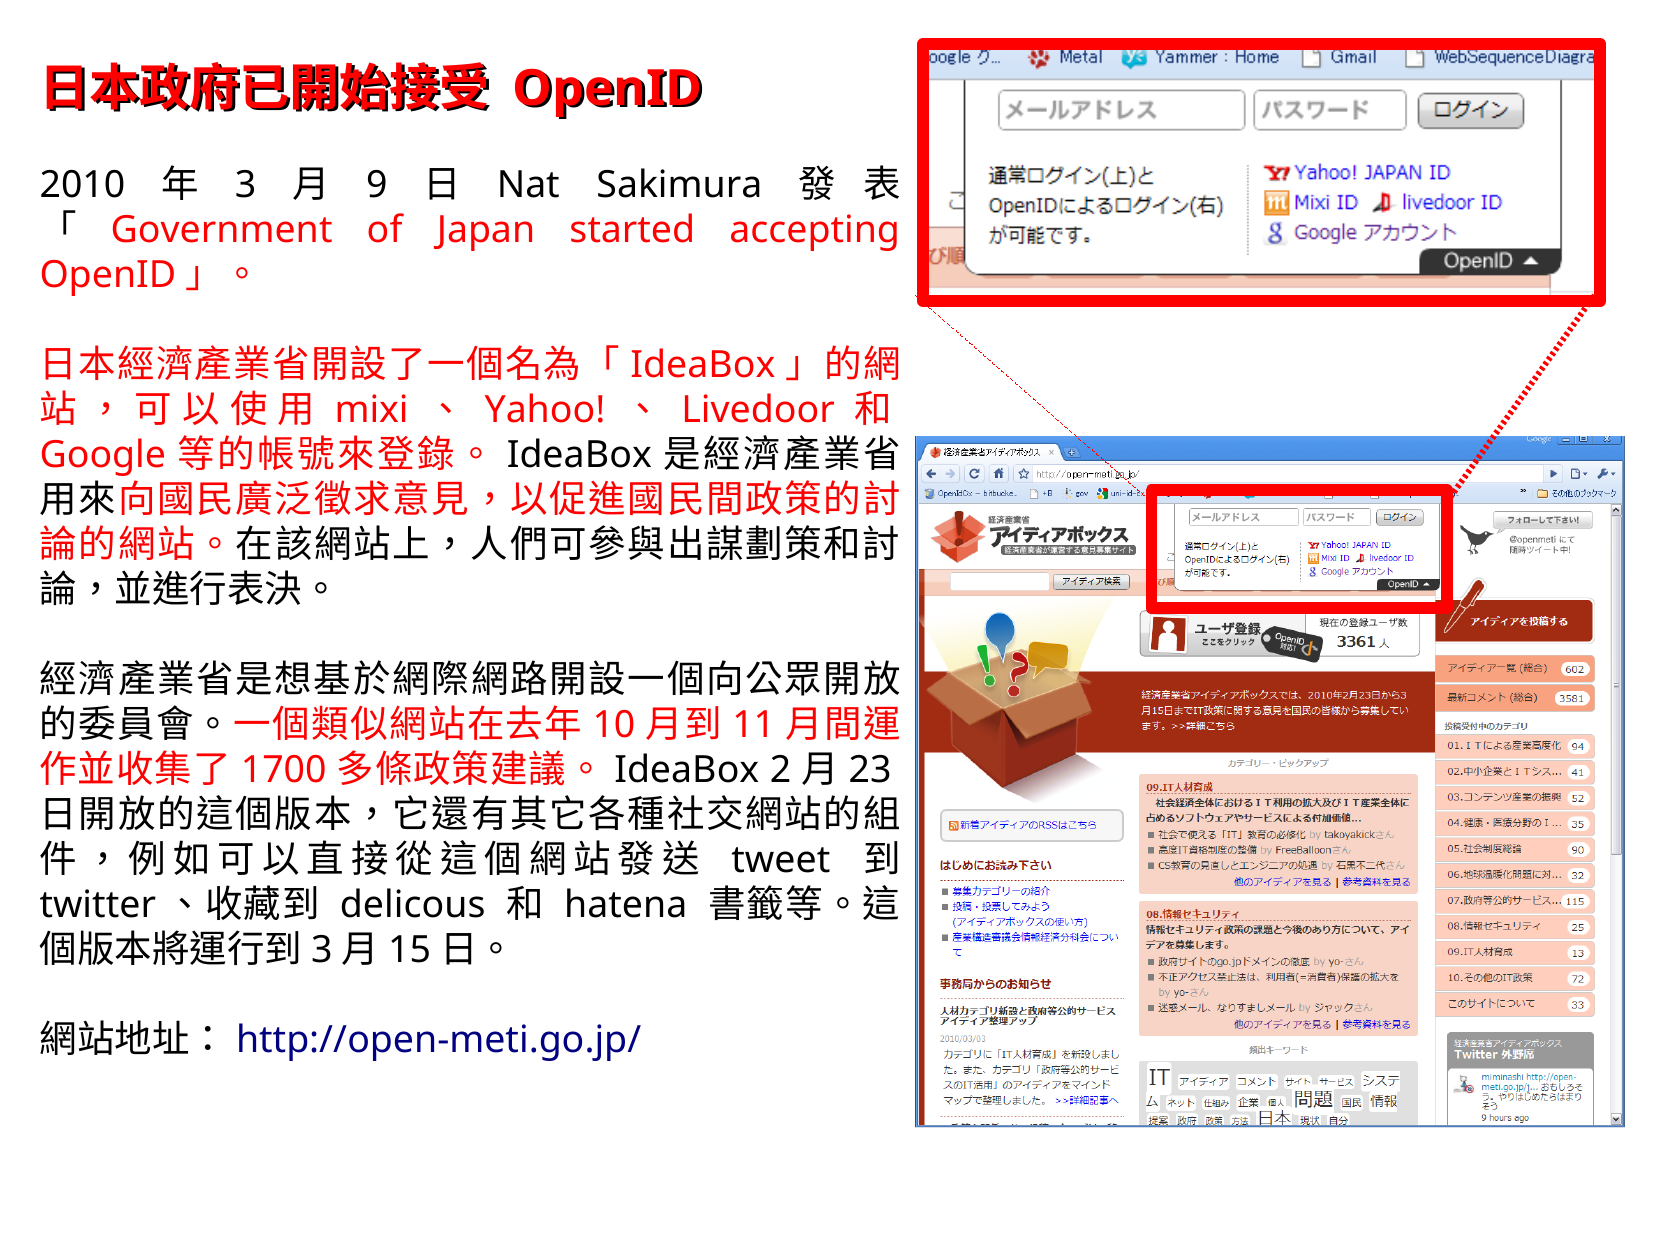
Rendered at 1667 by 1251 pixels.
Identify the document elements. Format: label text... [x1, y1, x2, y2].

text_box 日本政府已開始接受 OpenID 2010年3月9日Nat Sakimura發表「Government of Japan started accepting OpenID」。 日本經濟產業省開設了一個名為「IdeaBox」的網站，可以使用mixi、Yahoo!、Livedoor和Google等的帳號來登錄。IdeaBox是經濟產業省用來向國民廣泛徵求意見，以促進國民間政策的討論的網站。在該網站上，人們可參與出謀劃策和討論，並進行表決。 經濟產業省是想基於網際網路開設一個向公眾開放的委員會。一個類似網站在去年10月到11月間運作並收集了1700多條政策建議。IdeaBox 2月23日開放的這個版本，它還有其它各種社交網站的組件，例如可以直接從這個網站發送 tweet 到 twitter、收藏到 delicous 和 hatena 書籤等。這個版本將運行到3月15日。 網站地址：http://open-meti.go.jp/ [24, 47, 916, 1203]
picture [928, 50, 1595, 296]
picture [915, 436, 1625, 1128]
